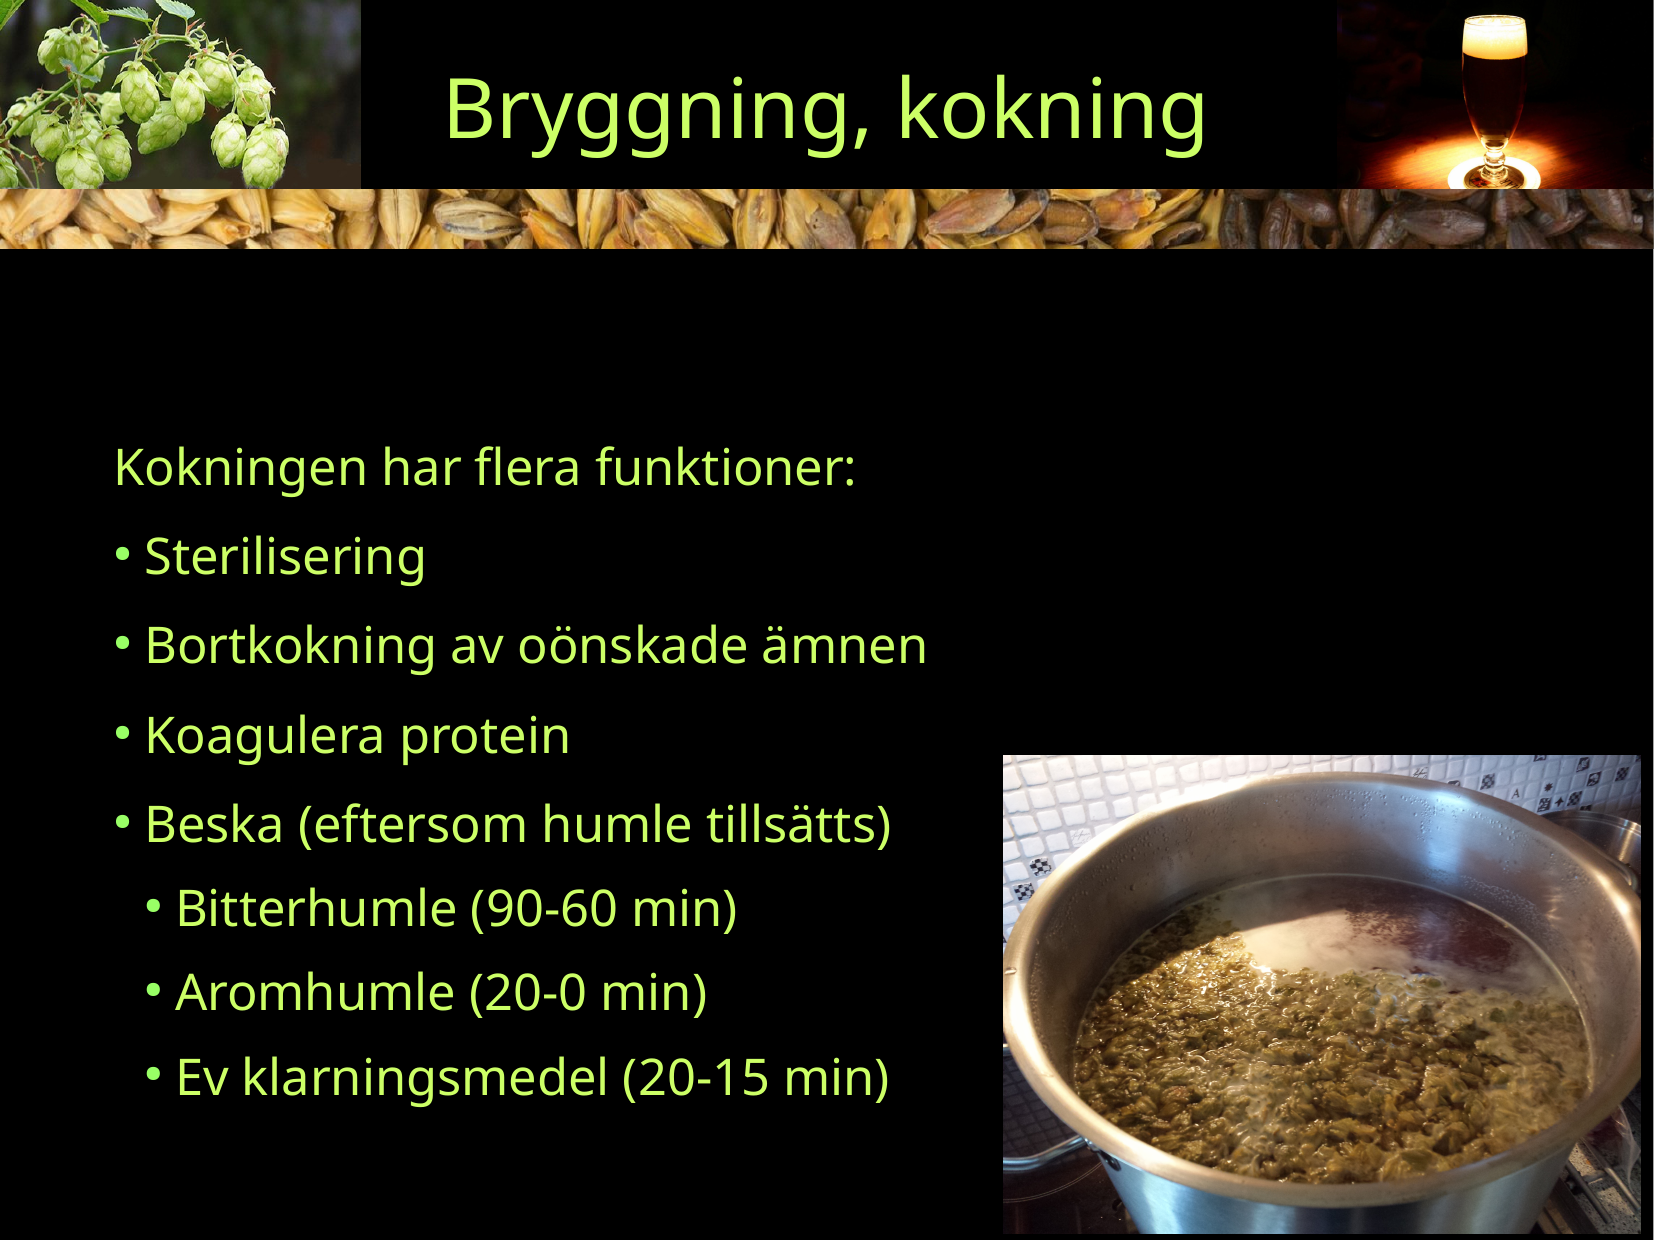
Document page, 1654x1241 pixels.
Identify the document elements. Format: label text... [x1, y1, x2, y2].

list Kokningen har flera funktioner: Sterilisering Bortkokning av oönskade ämnen Koagulera protein Beska (eftersom humle tillsätts) Bitterhumle (90-60 min) Aromhumle (20-0 min) Ev klarningsmedel (20-15 min) [82, 307, 1571, 1205]
picture [1003, 755, 1641, 1234]
title Bryggning, kokning [361, 49, 1337, 143]
title [361, 143, 1337, 189]
picture [0, 0, 1654, 249]
